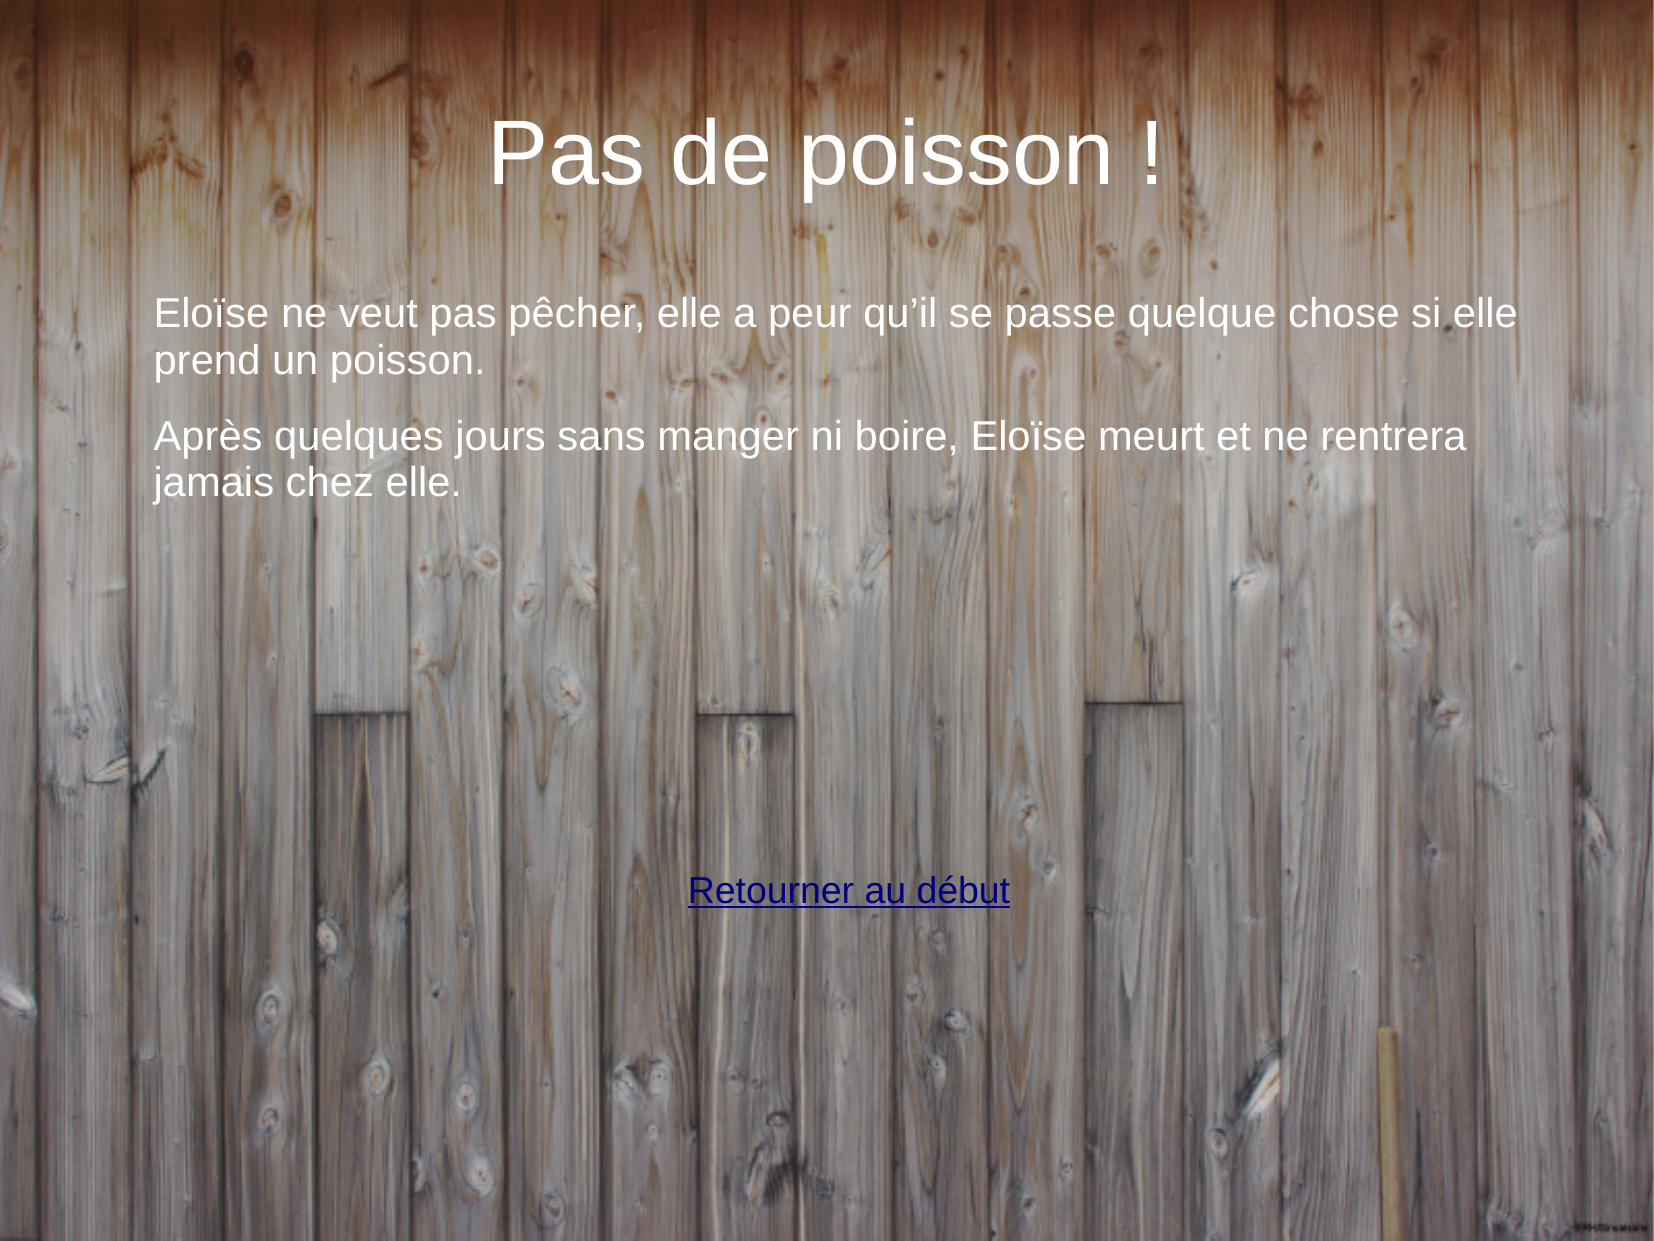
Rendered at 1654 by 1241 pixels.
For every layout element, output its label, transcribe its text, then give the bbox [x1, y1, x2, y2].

picture [0, 0, 1654, 1241]
list Eloïse ne veut pas pêcher, elle a peur qu’il se passe quelque chose si elle prend un poisson. Après quelques jours sans manger ni boire, Eloïse meurt et ne rentrera jamais chez elle. [82, 290, 1571, 1010]
title Pas de poisson ! [82, 49, 1571, 257]
text_box Retourner au début [673, 862, 1087, 919]
